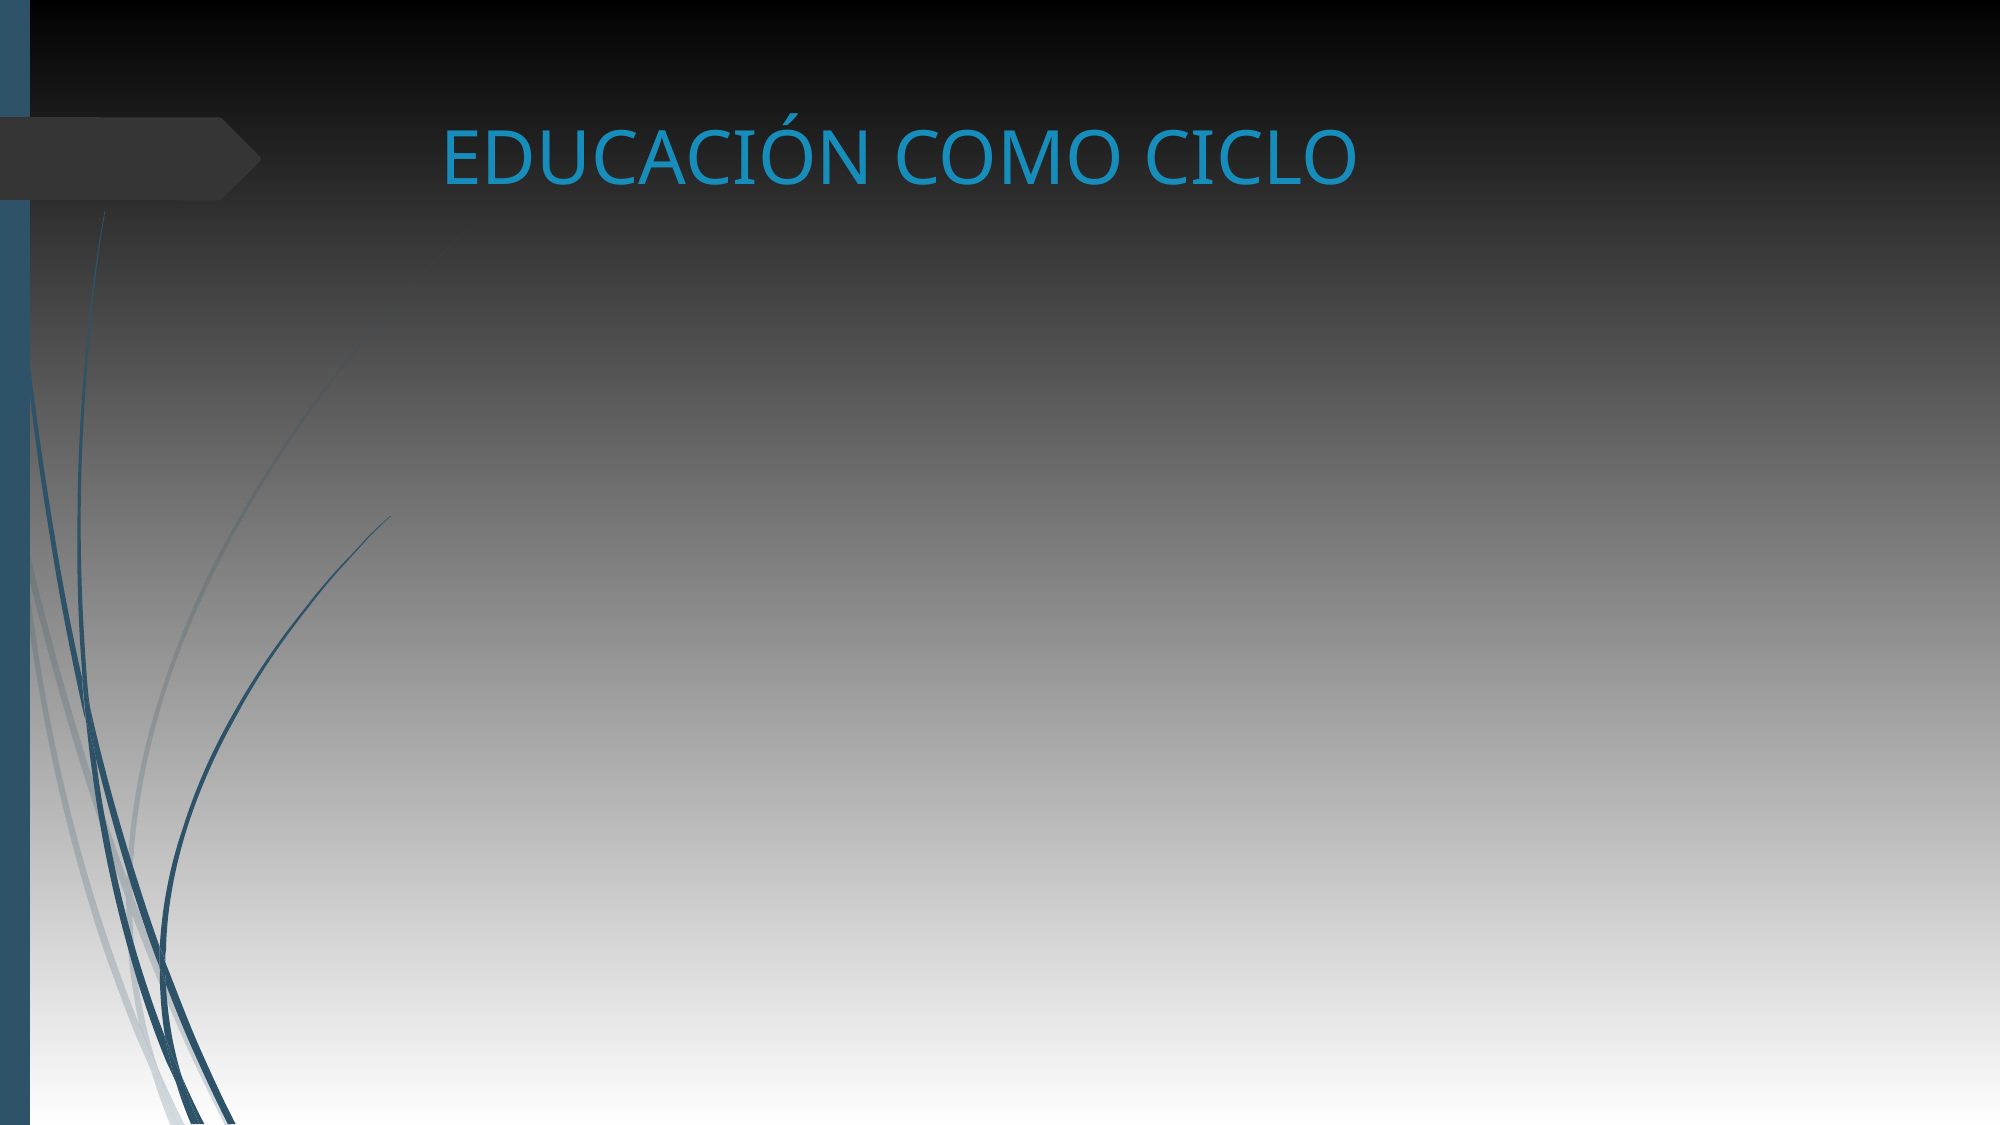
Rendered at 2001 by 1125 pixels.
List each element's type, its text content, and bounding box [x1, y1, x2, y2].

picture [326, 290, 1733, 1083]
title EDUCACIÓN COMO CICLO [425, 102, 1888, 313]
